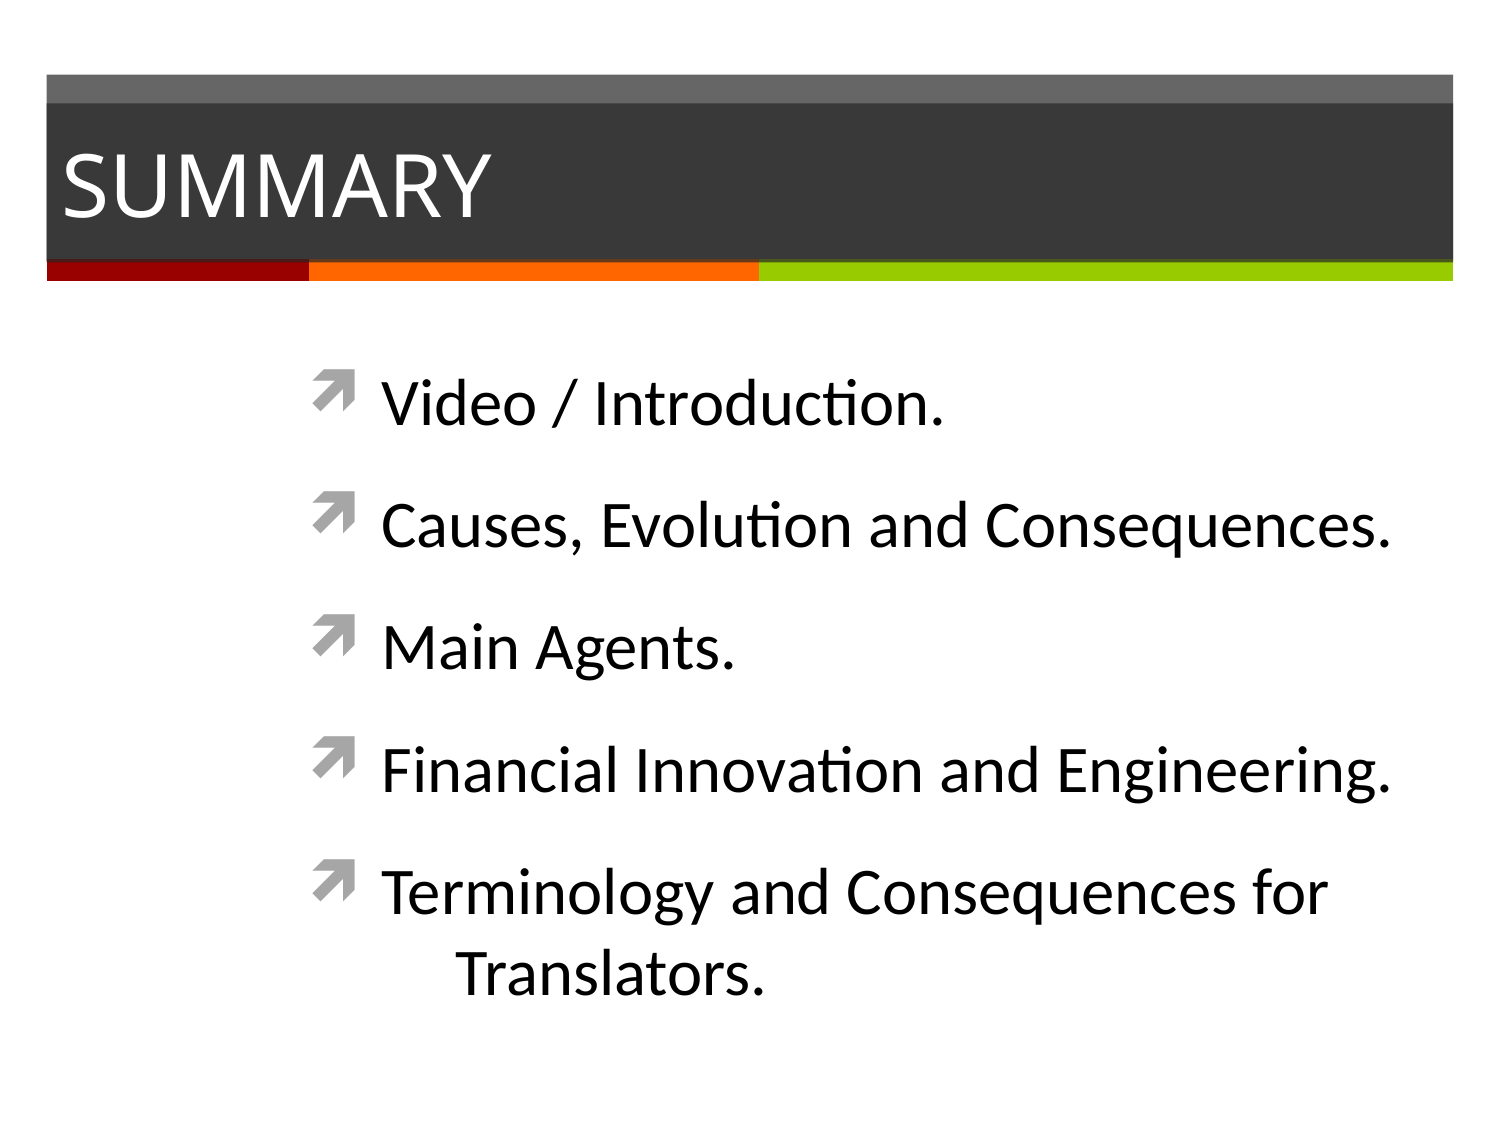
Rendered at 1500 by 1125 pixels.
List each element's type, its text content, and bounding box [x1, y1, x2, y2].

text_box SUMMARY [46, 103, 1454, 263]
text_box Video / Introduction. Causes, Evolution and Consequences. Main Agents. Financial Innovation and Engineering. Terminology and Consequences for Translators. [292, 350, 1454, 1125]
